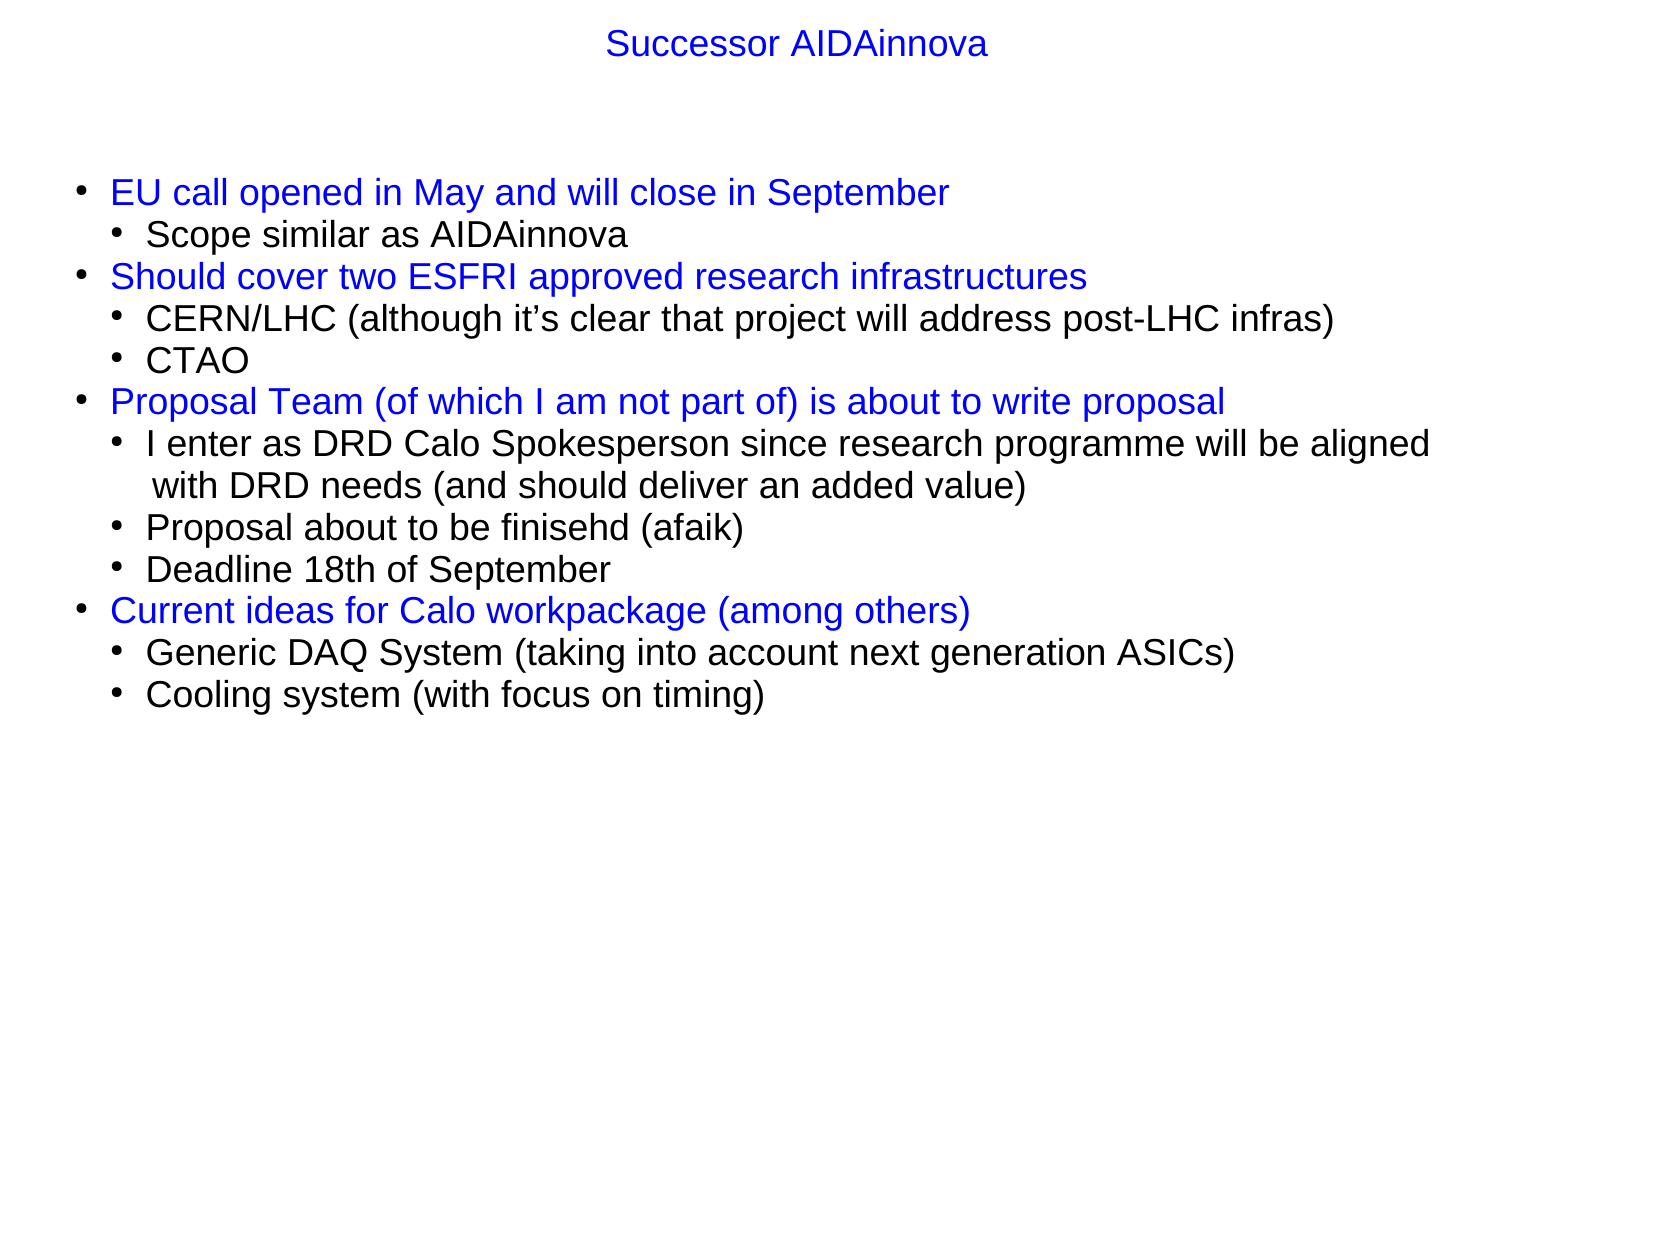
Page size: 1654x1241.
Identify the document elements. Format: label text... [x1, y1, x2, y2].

text_box EU call opened in May and will close in September Scope similar as AIDAinnova Should cover two ESFRI approved research infrastructures CERN/LHC (although it’s clear that project will address post-LHC infras) CTAO Proposal Team (of which I am not part of) is about to write proposal I enter as DRD Calo Spokesperson since research programme will be aligned with DRD needs (and should deliver an added value) Proposal about to be finisehd (afaik) Deadline 18th of September Current ideas for Calo workpackage (among others) Generic DAQ System (taking into account next generation ASICs) Cooling system (with focus on timing) [60, 165, 1449, 766]
text_box Successor AIDAinnova [590, 13, 1063, 91]
